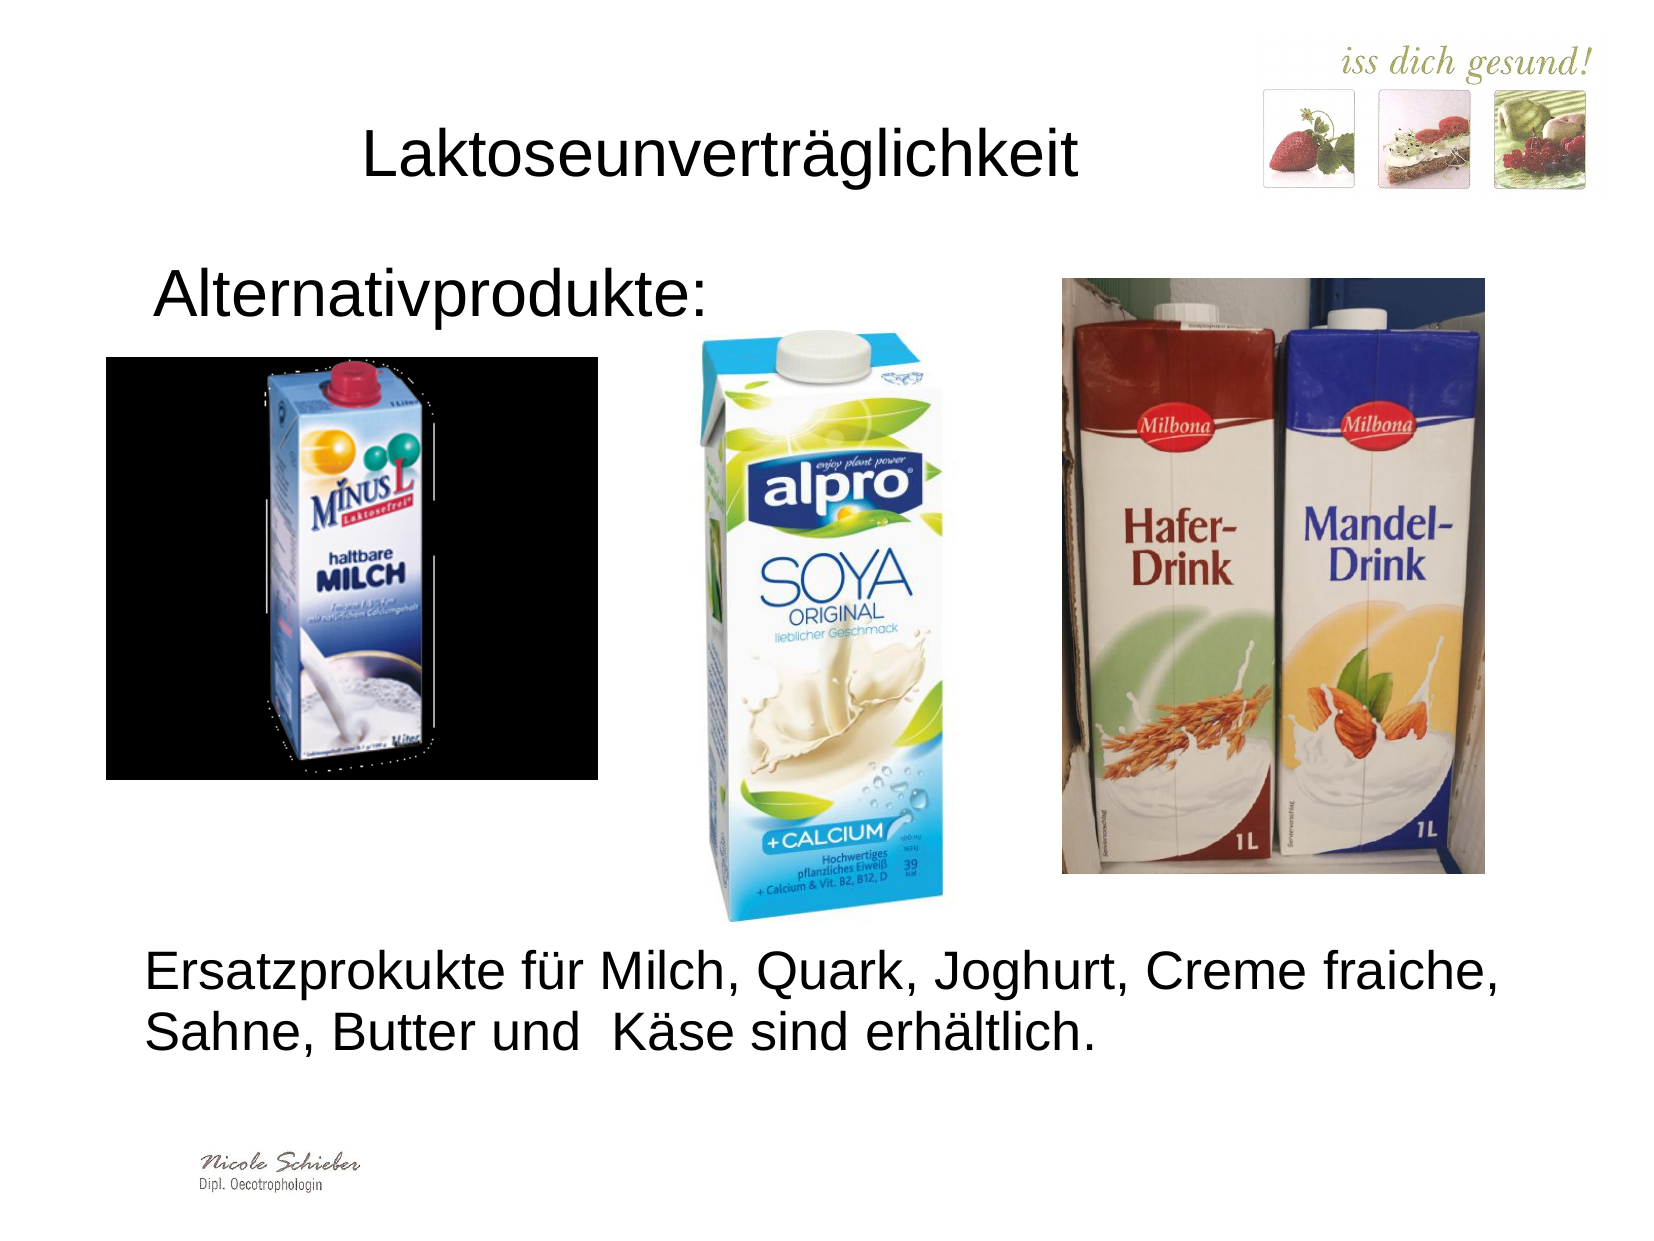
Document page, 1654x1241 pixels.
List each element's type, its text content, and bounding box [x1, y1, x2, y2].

picture [106, 278, 1485, 922]
picture [188, 1149, 367, 1205]
list Alternativprodukte: [82, 256, 1571, 1075]
picture [1251, 29, 1607, 198]
title Laktoseunverträglichkeit [0, 100, 1465, 205]
text_box Ersatzprokukte für Milch, Quark, Joghurt, Creme fraiche, Sahne, Butter und Käse sind erhältlich. [129, 933, 1533, 1069]
